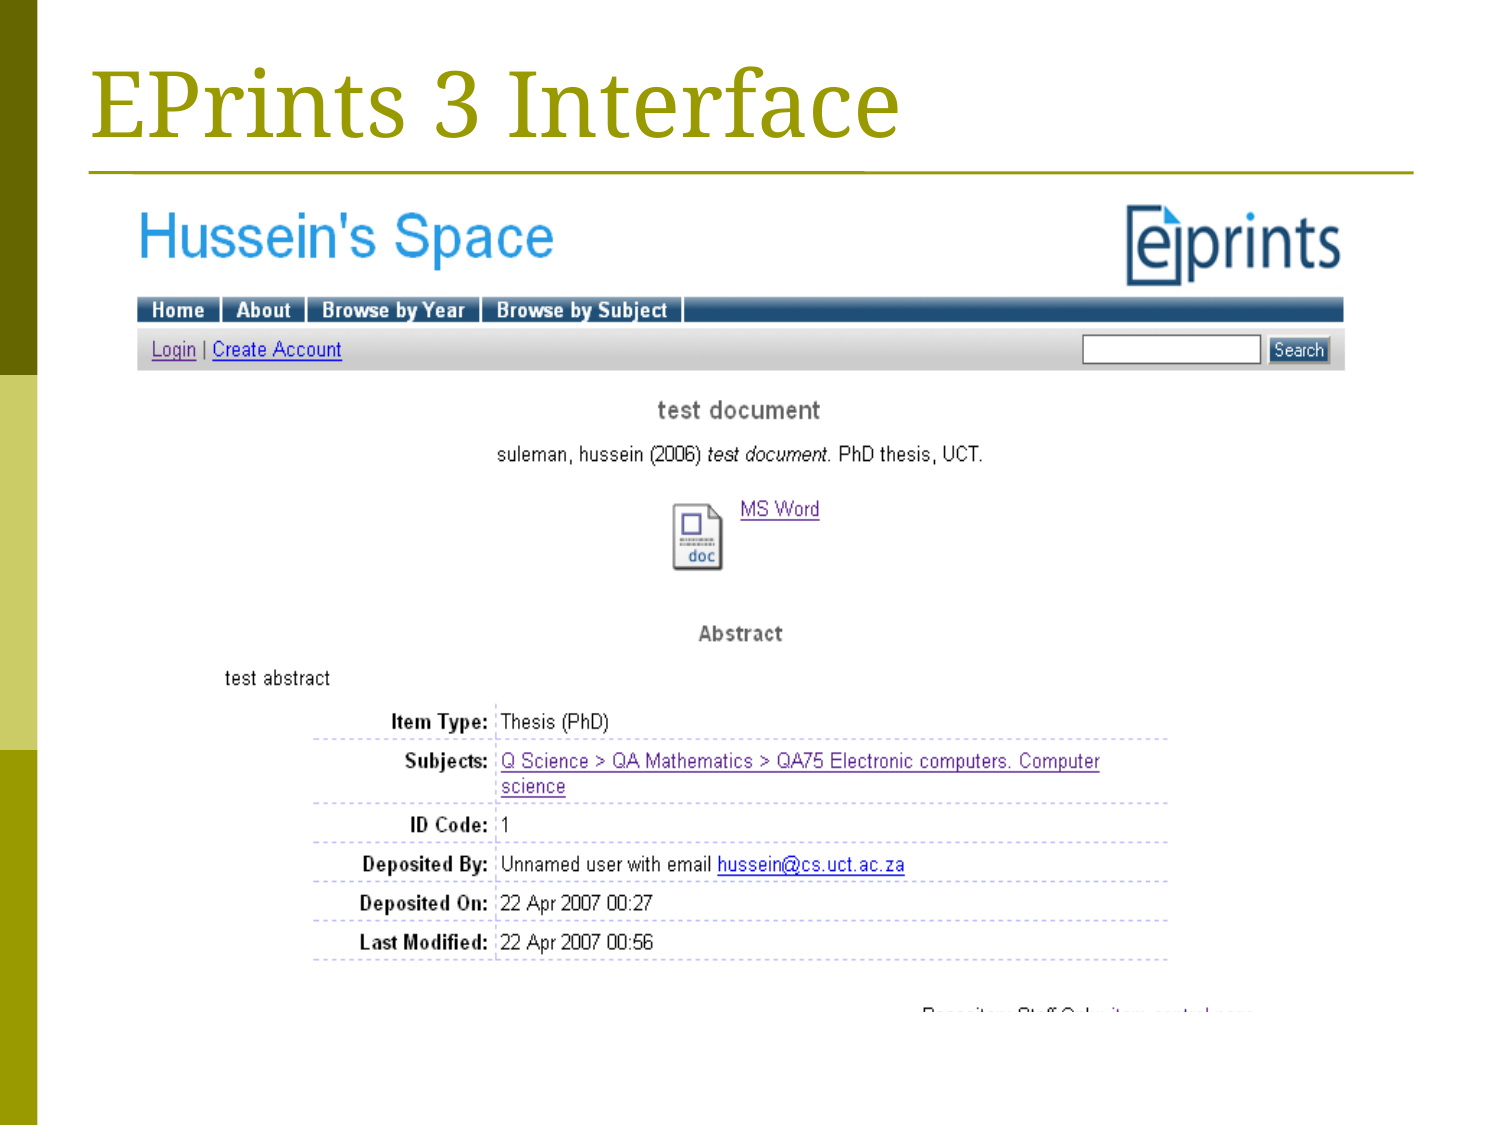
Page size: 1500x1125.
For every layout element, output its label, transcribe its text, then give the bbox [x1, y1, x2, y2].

picture [128, 196, 1350, 1012]
title EPrints 3 Interface [75, 45, 1425, 173]
